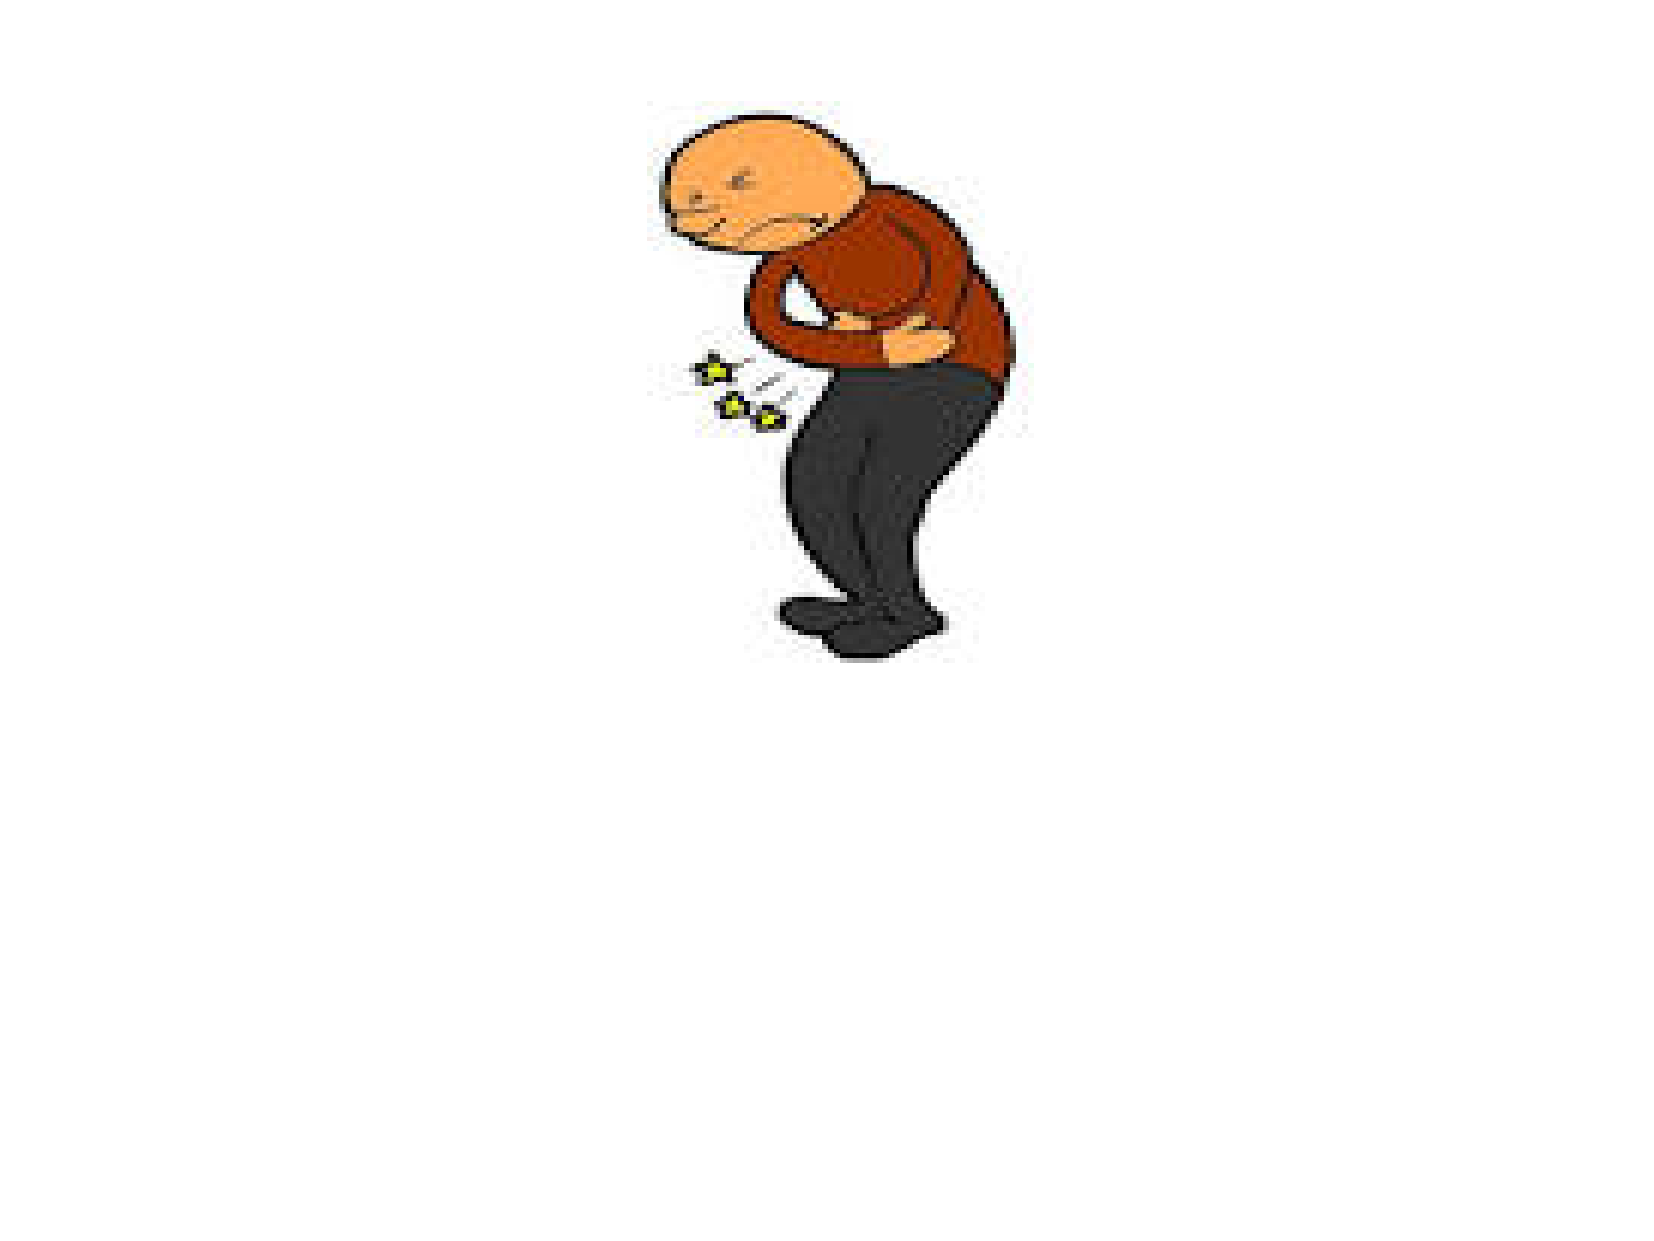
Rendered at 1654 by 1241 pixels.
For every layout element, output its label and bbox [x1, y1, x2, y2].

picture [551, 64, 1143, 724]
